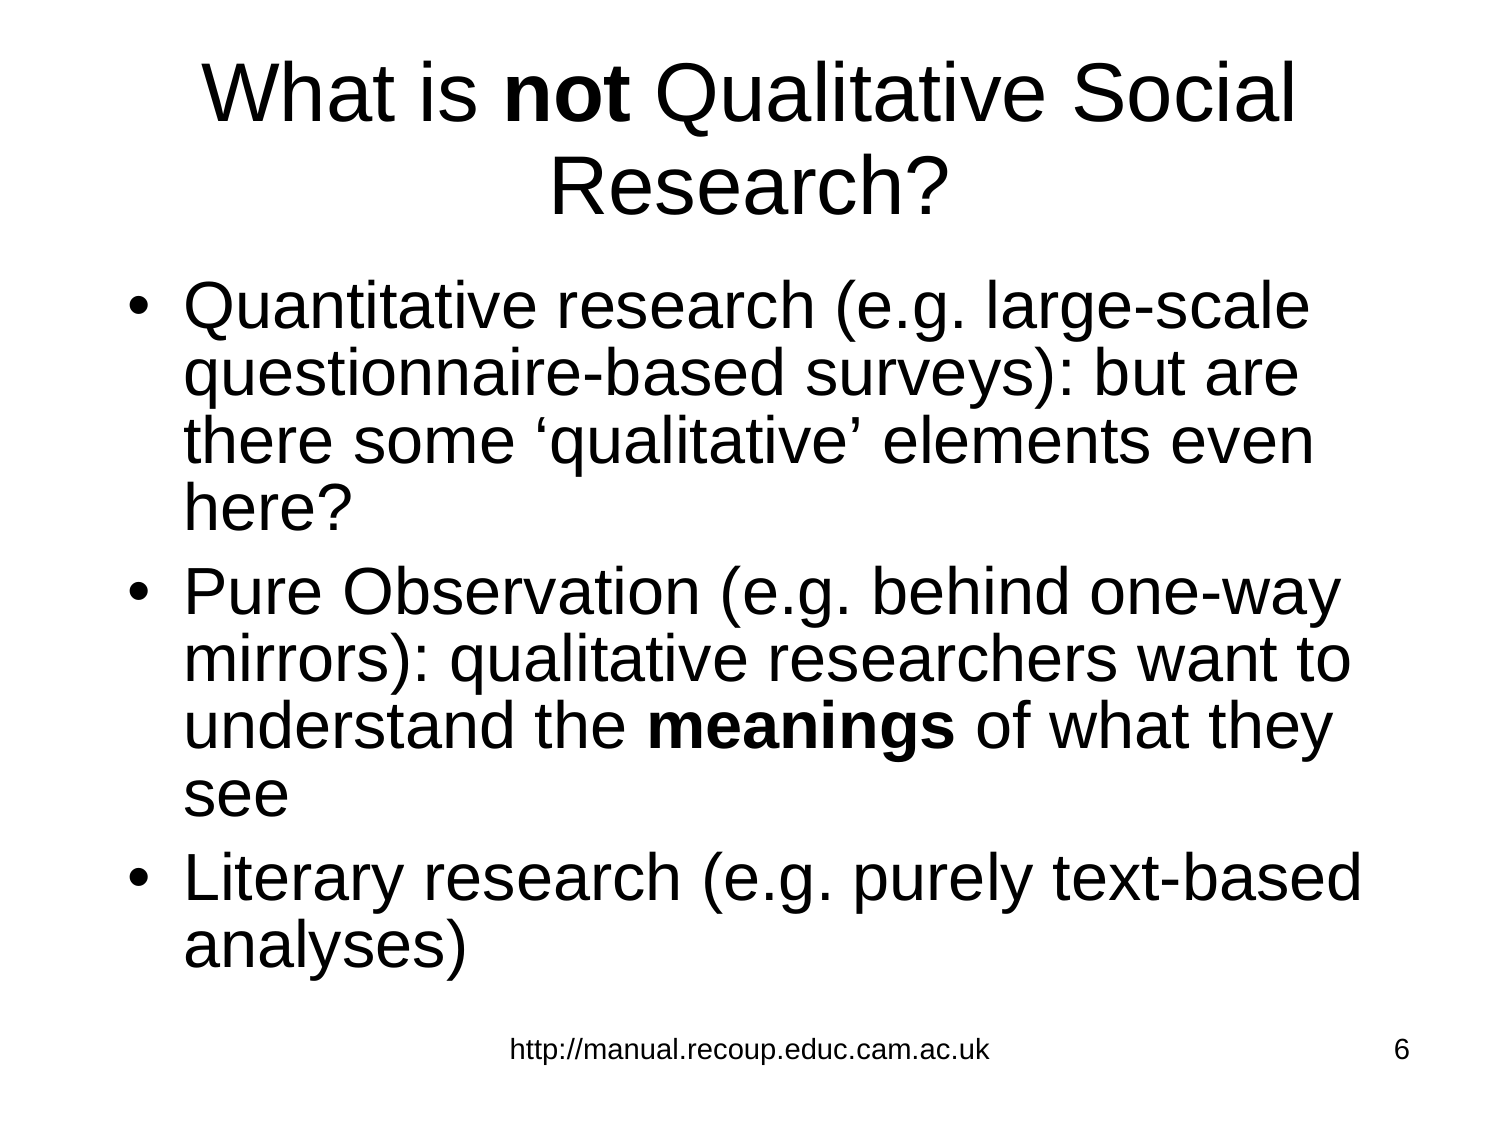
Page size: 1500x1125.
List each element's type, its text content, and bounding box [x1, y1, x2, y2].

title What is not Qualitative Social Research? [75, 31, 1426, 247]
list Quantitative research (e.g. large-scale questionnaire-based surveys): but are there some ‘qualitative’ elements even here? Pure Observation (e.g. behind one-way mirrors): qualitative researchers want to understand the meanings of what they see Literary research (e.g. purely text-based analyses) [112, 267, 1463, 1052]
